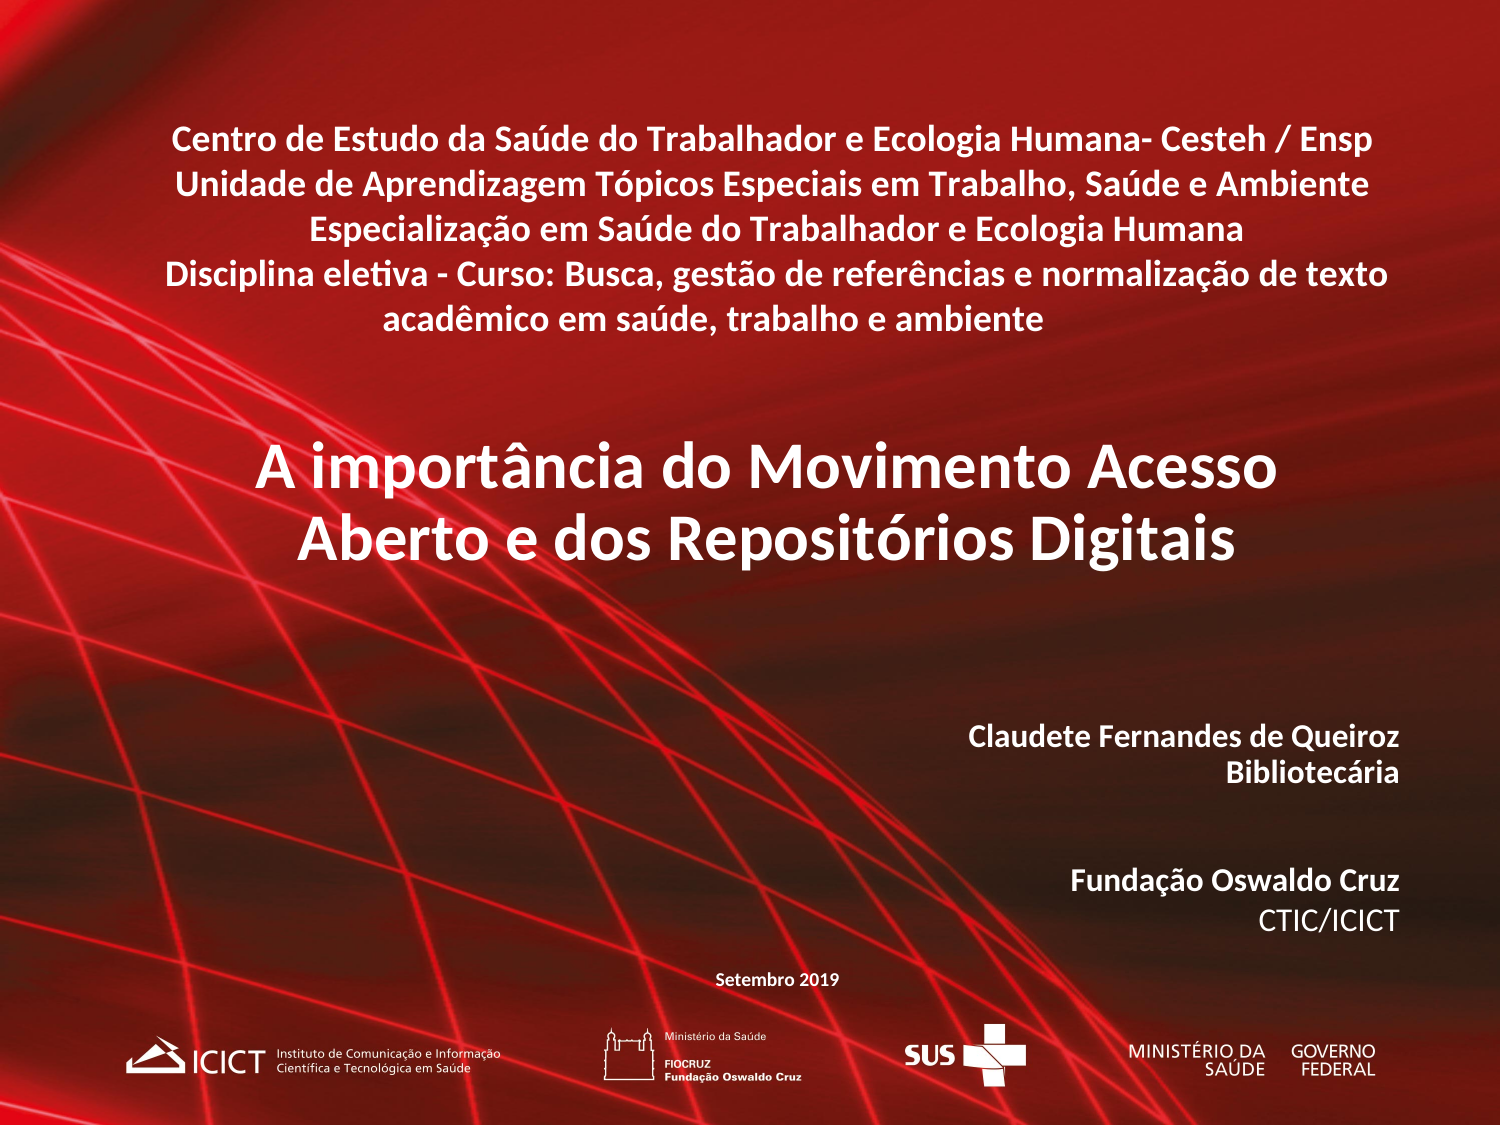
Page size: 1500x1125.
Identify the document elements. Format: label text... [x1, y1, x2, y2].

text_box Setembro 2019 [540, 940, 1016, 999]
picture [0, 0, 1500, 1125]
text_box Centro de Estudo da Saúde do Trabalhador e Ecologia Humana- Cesteh / Ensp Unidade de Aprendizagem Tópicos Especiais em Trabalho, Saúde e Ambiente Especialização em Saúde do Trabalhador e Ecologia Humana Disciplina eletiva - Curso: Busca, gestão de referências e normalização de texto acadêmico em saúde, trabalho e ambiente [121, 106, 1434, 347]
text_box Claudete Fernandes de Queiroz Bibliotecária Fundação Oswaldo Cruz CTIC/ICICT [140, 692, 1416, 947]
text_box A importância do Movimento Acesso Aberto e dos Repositórios Digitais [194, 420, 1341, 583]
